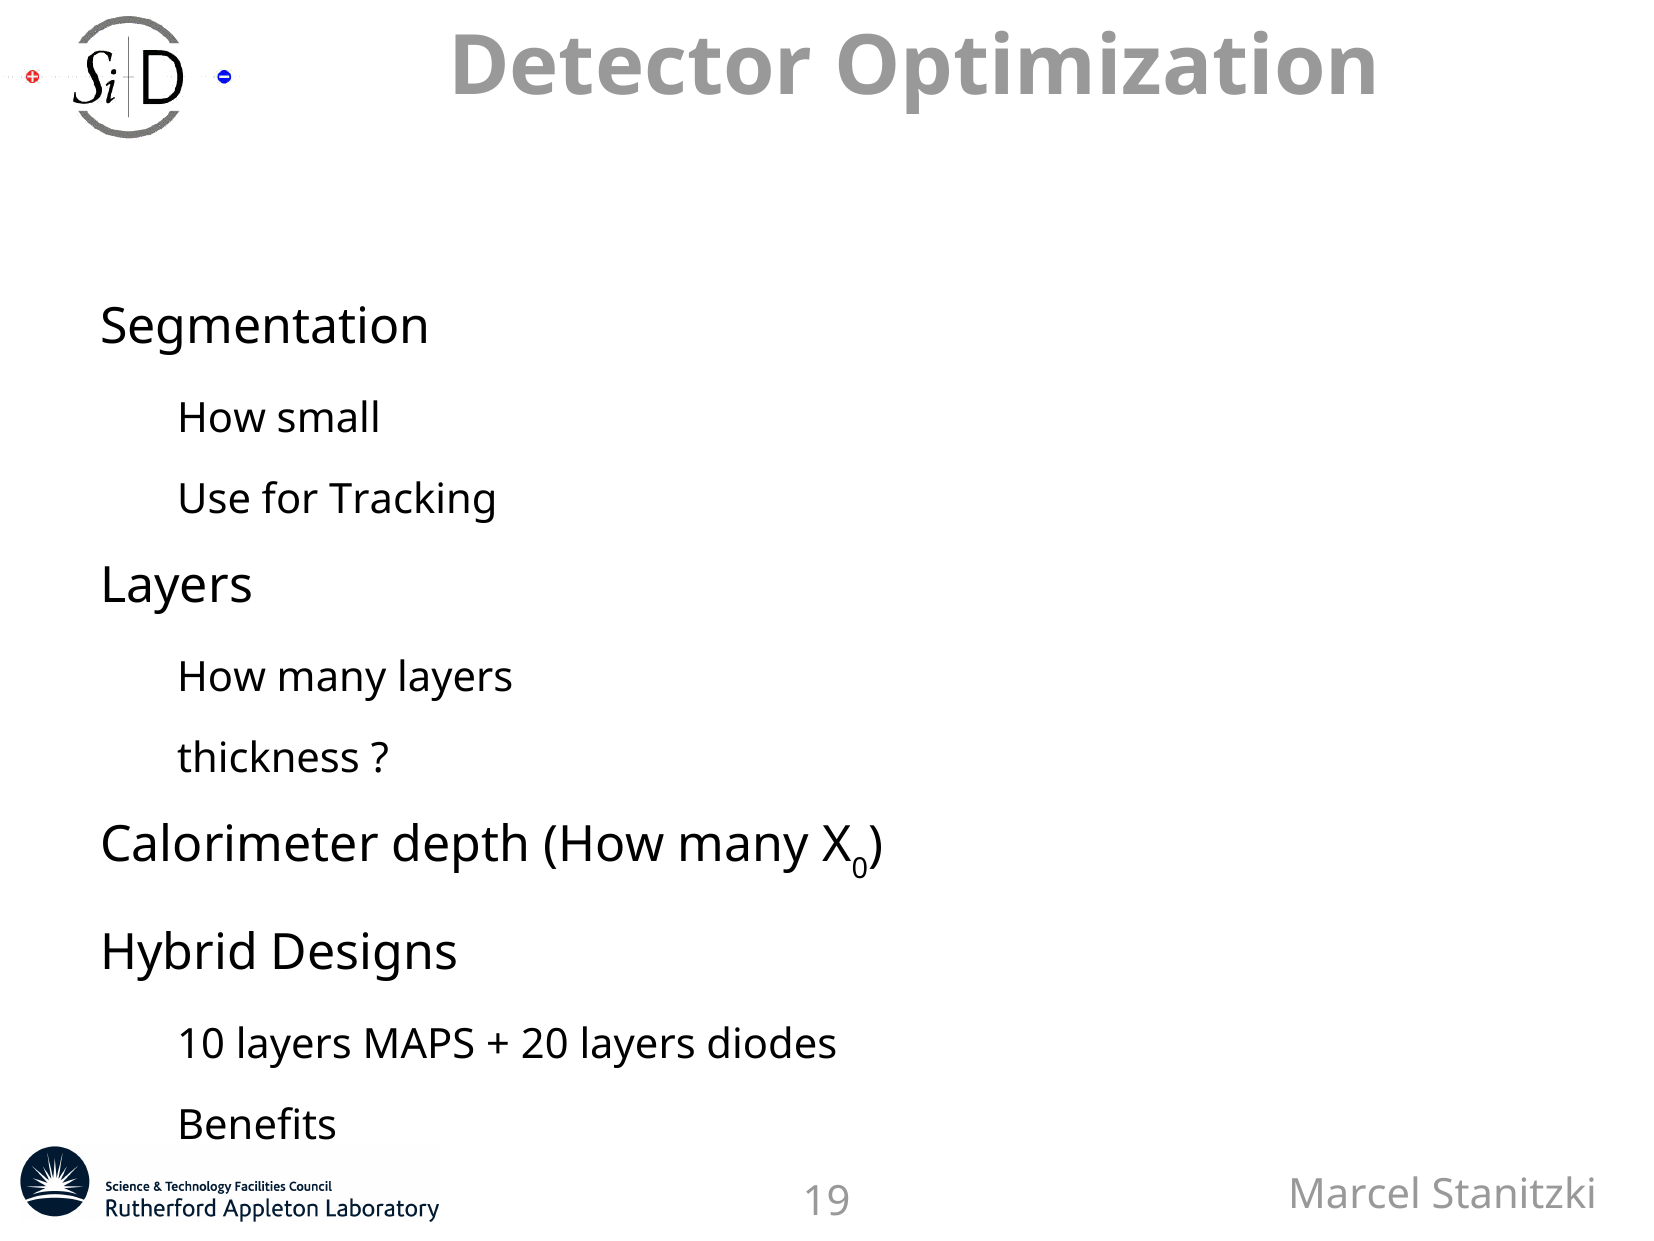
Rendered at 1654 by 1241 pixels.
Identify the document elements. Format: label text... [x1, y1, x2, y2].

list Segmentation How small Use for Tracking Layers How many layers thickness ? Calorimeter depth (How many X0) Hybrid Designs 10 layers MAPS + 20 layers diodes Benefits [82, 290, 1571, 1094]
picture [0, 0, 256, 154]
title Detector Optimization [250, 11, 1580, 113]
picture [19, 1145, 439, 1222]
